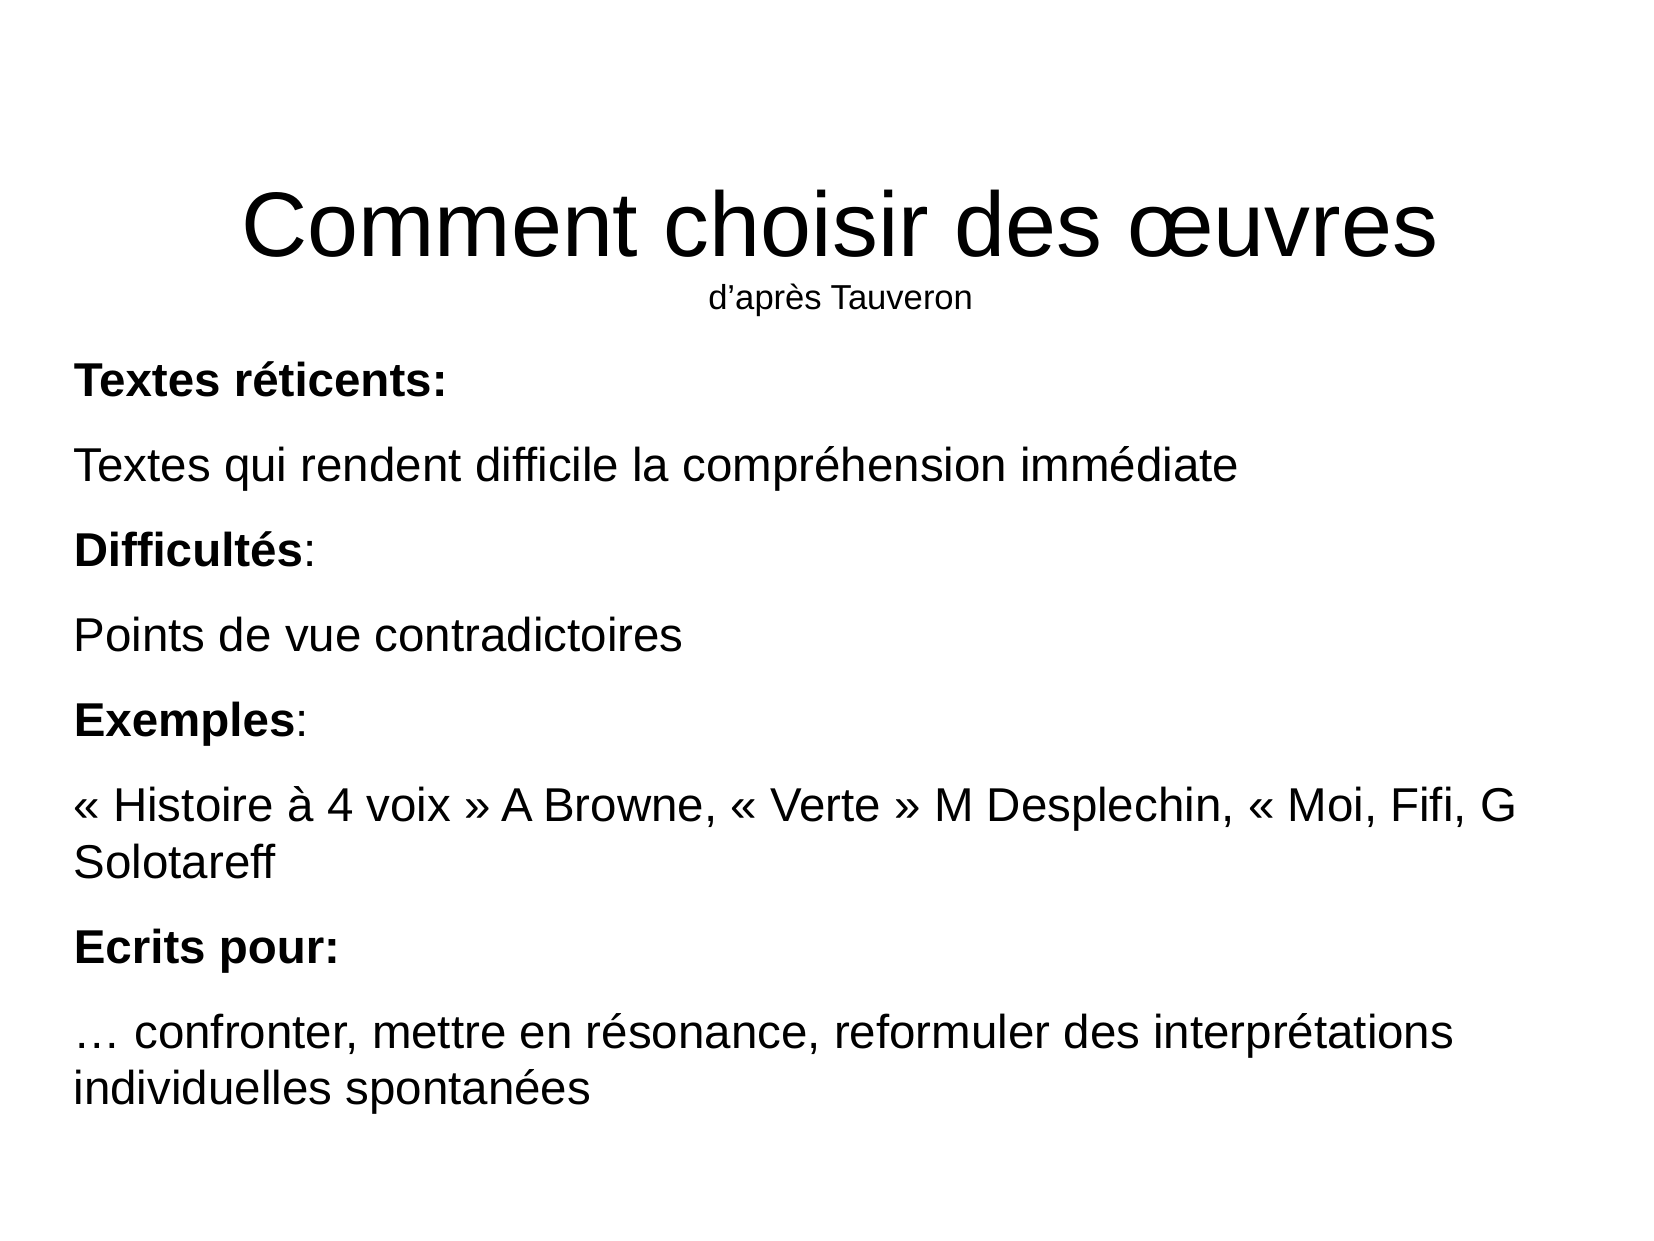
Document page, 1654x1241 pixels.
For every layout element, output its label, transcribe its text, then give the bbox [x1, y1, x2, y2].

list Textes réticents: Textes qui rendent difficile la compréhension immédiate Difficultés: Points de vue contradictoires Exemples: « Histoire à 4 voix » A Browne, « Verte » M Desplechin, « Moi, Fifi, G Solotareff Ecrits pour: … confronter, mettre en résonance, reformuler des interprétations individuelles spontanées [73, 349, 1608, 1122]
title Comment choisir des œuvres d’après Tauveron [151, 165, 1530, 298]
